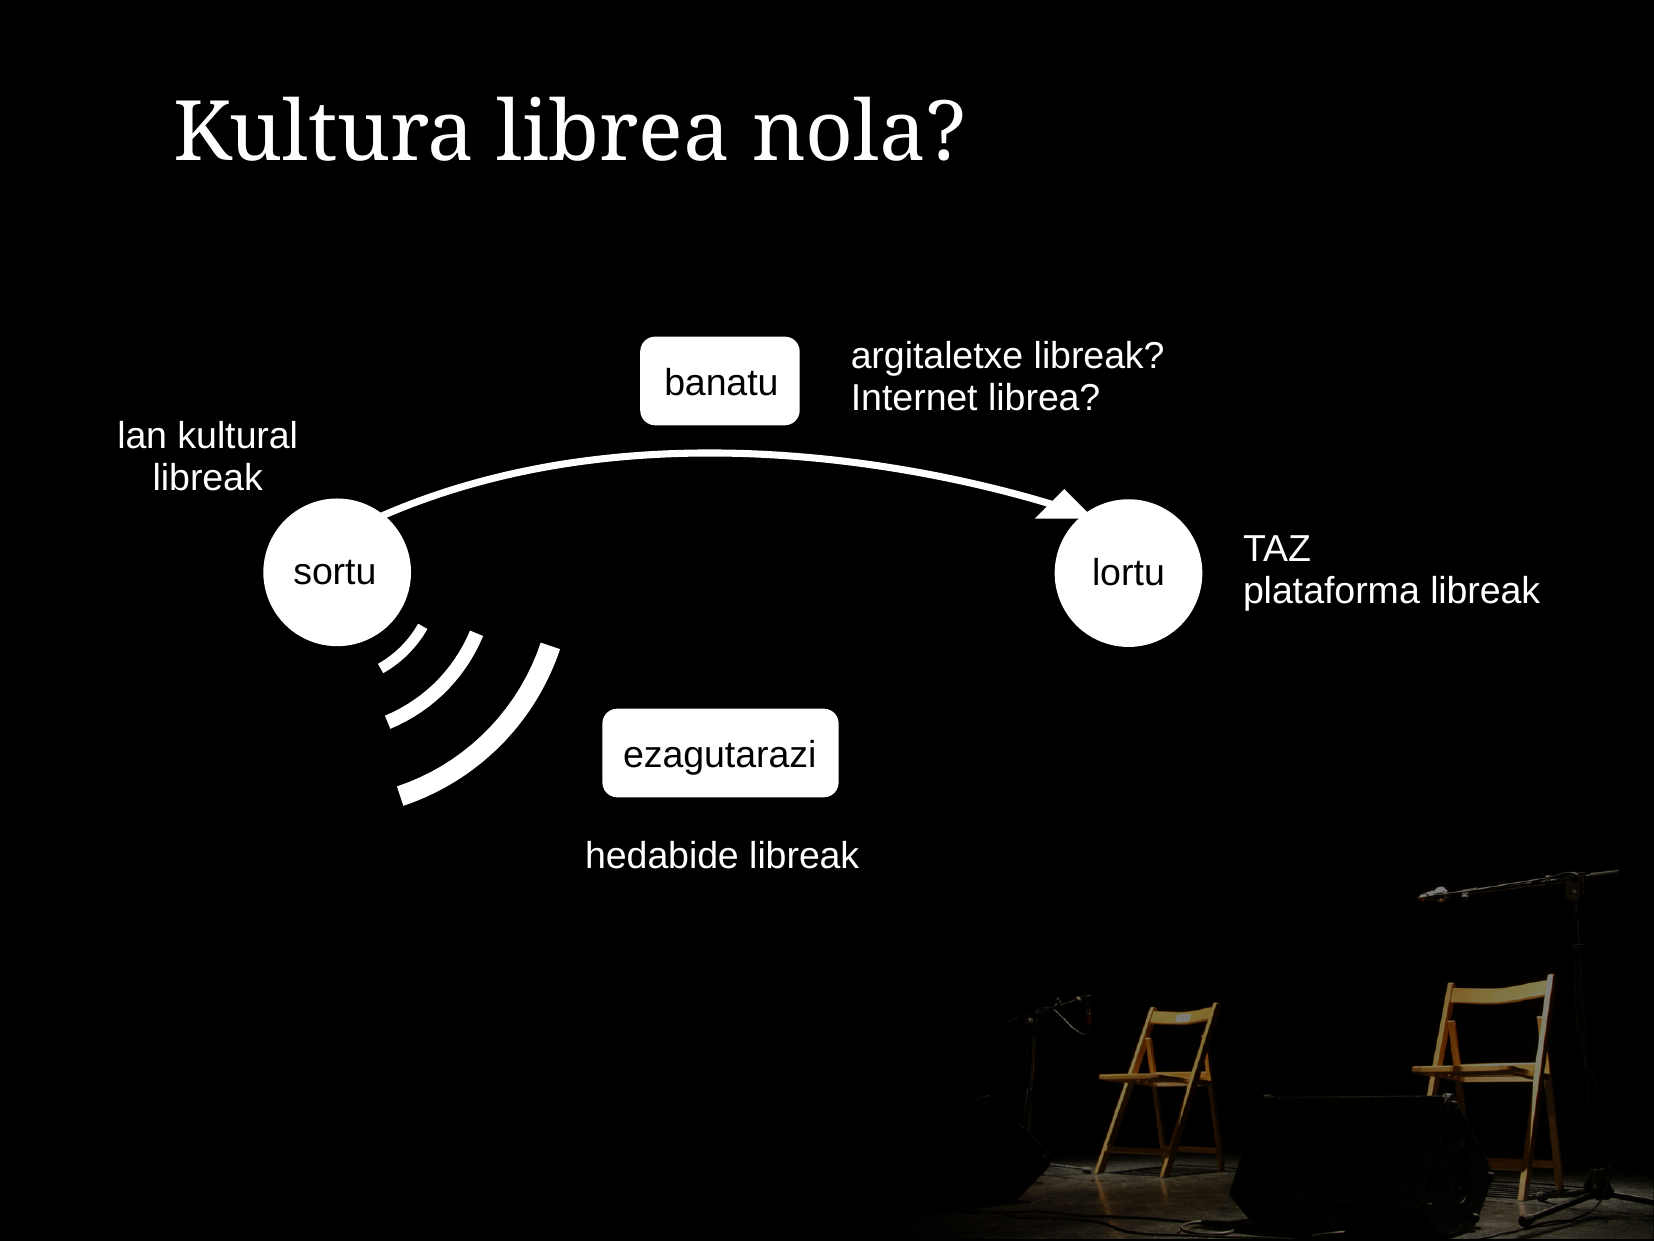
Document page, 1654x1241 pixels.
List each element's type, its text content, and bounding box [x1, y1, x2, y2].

text_box Kultura librea nola? [158, 64, 1523, 180]
text_box [0, 0, 1654, 1241]
text_box sortu [278, 543, 392, 600]
text_box banatu [649, 354, 794, 412]
text_box lortu [1077, 543, 1180, 601]
text_box TAZ plataforma libreak [1228, 519, 1556, 619]
text_box hedabide libreak [570, 826, 875, 884]
text_box ezagutarazi [608, 726, 832, 784]
text_box argitaletxe libreak? Internet librea? [836, 327, 1180, 426]
text_box lan kultural libreak [102, 407, 313, 507]
